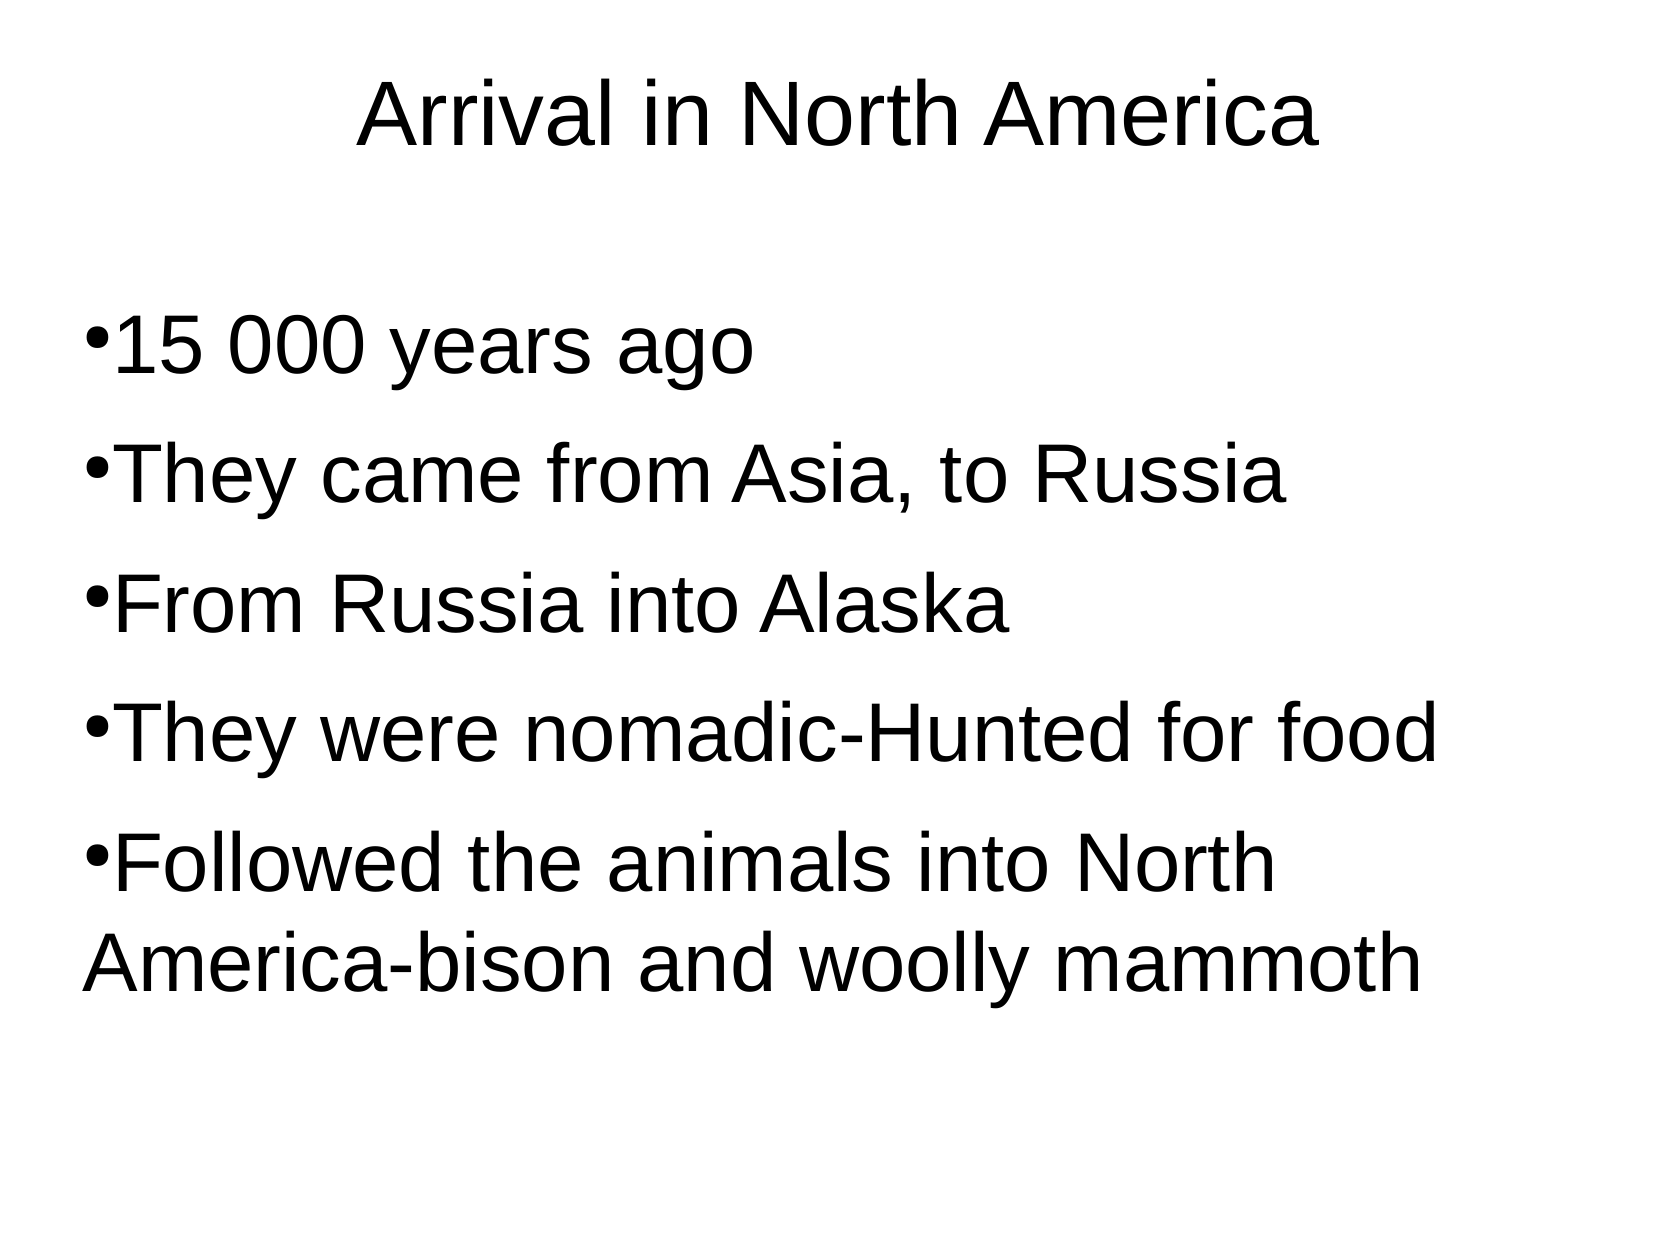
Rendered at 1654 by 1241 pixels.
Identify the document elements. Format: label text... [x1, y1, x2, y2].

list 15 000 years ago They came from Asia, to Russia From Russia into Alaska They were nomadic-Hunted for food Followed the animals into North America-bison and woolly mammoth [82, 290, 1571, 1010]
title Arrival in North America [94, 5, 1583, 213]
